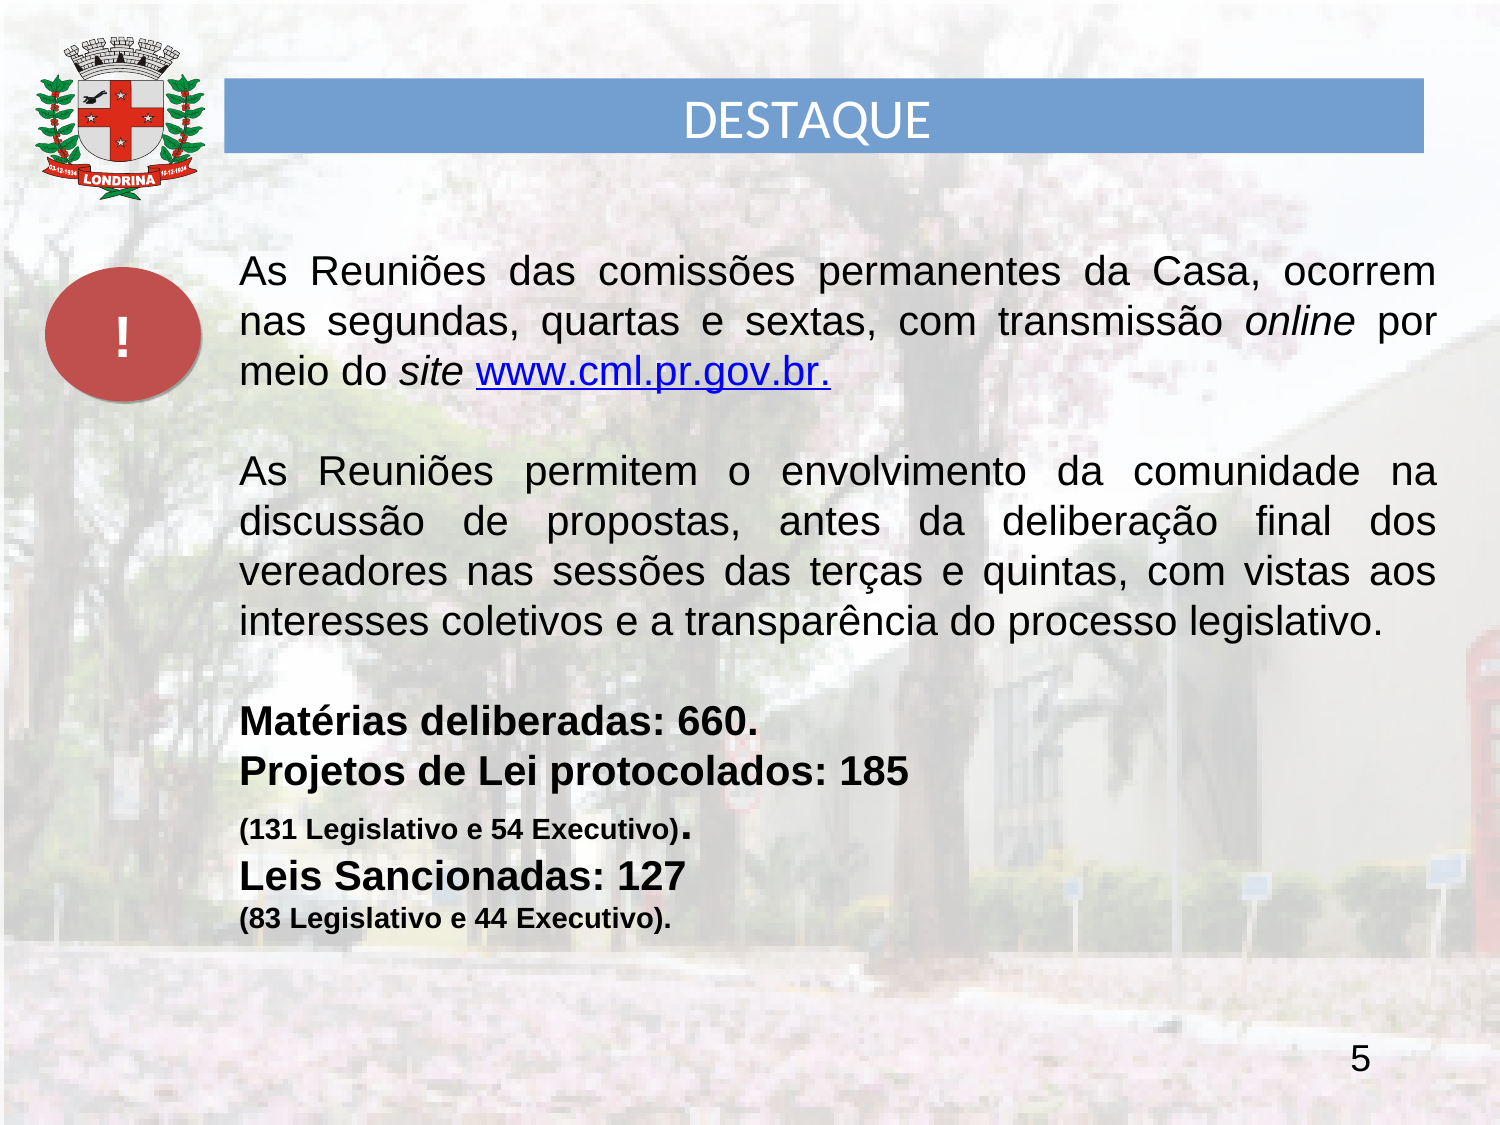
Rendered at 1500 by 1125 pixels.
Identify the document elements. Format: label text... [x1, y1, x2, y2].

text_box DESTAQUE [224, 78, 1424, 154]
text_box As Reuniões das comissões permanentes da Casa, ocorrem nas segundas, quartas e sextas, com transmissão online por meio do site www.cml.pr.gov.br. As Reuniões permitem o envolvimento da comunidade na discussão de propostas, antes da deliberação final dos vereadores nas sessões das terças e quintas, com vistas aos interesses coletivos e a transparência do processo legislativo. Matérias deliberadas: 660. Projetos de Lei protocolados: 185 (131 Legislativo e 54 Executivo). Leis Sancionadas: 127 (83 Legislativo e 44 Executivo). [224, 236, 1453, 965]
text_box <número> [1335, 1027, 1500, 1098]
text_box ! [45, 267, 201, 402]
picture [35, 36, 206, 201]
